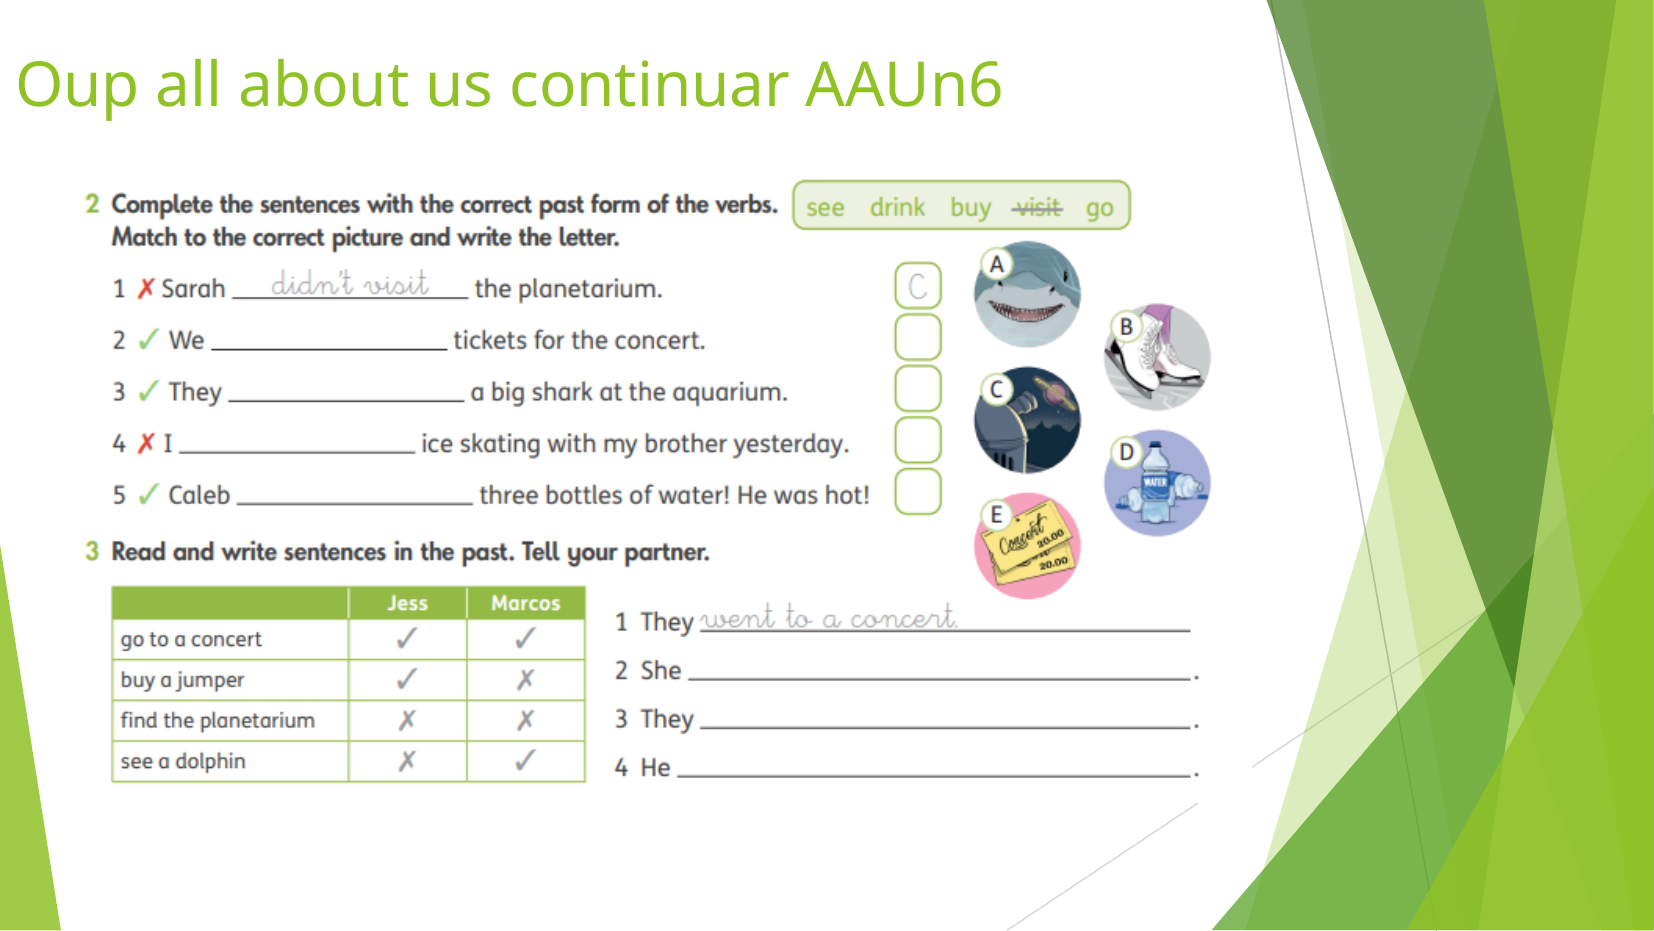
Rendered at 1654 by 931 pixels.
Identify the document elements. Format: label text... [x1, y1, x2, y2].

picture [41, 177, 1252, 803]
title Oup all about us continuar AAUn6 [0, 36, 1489, 193]
